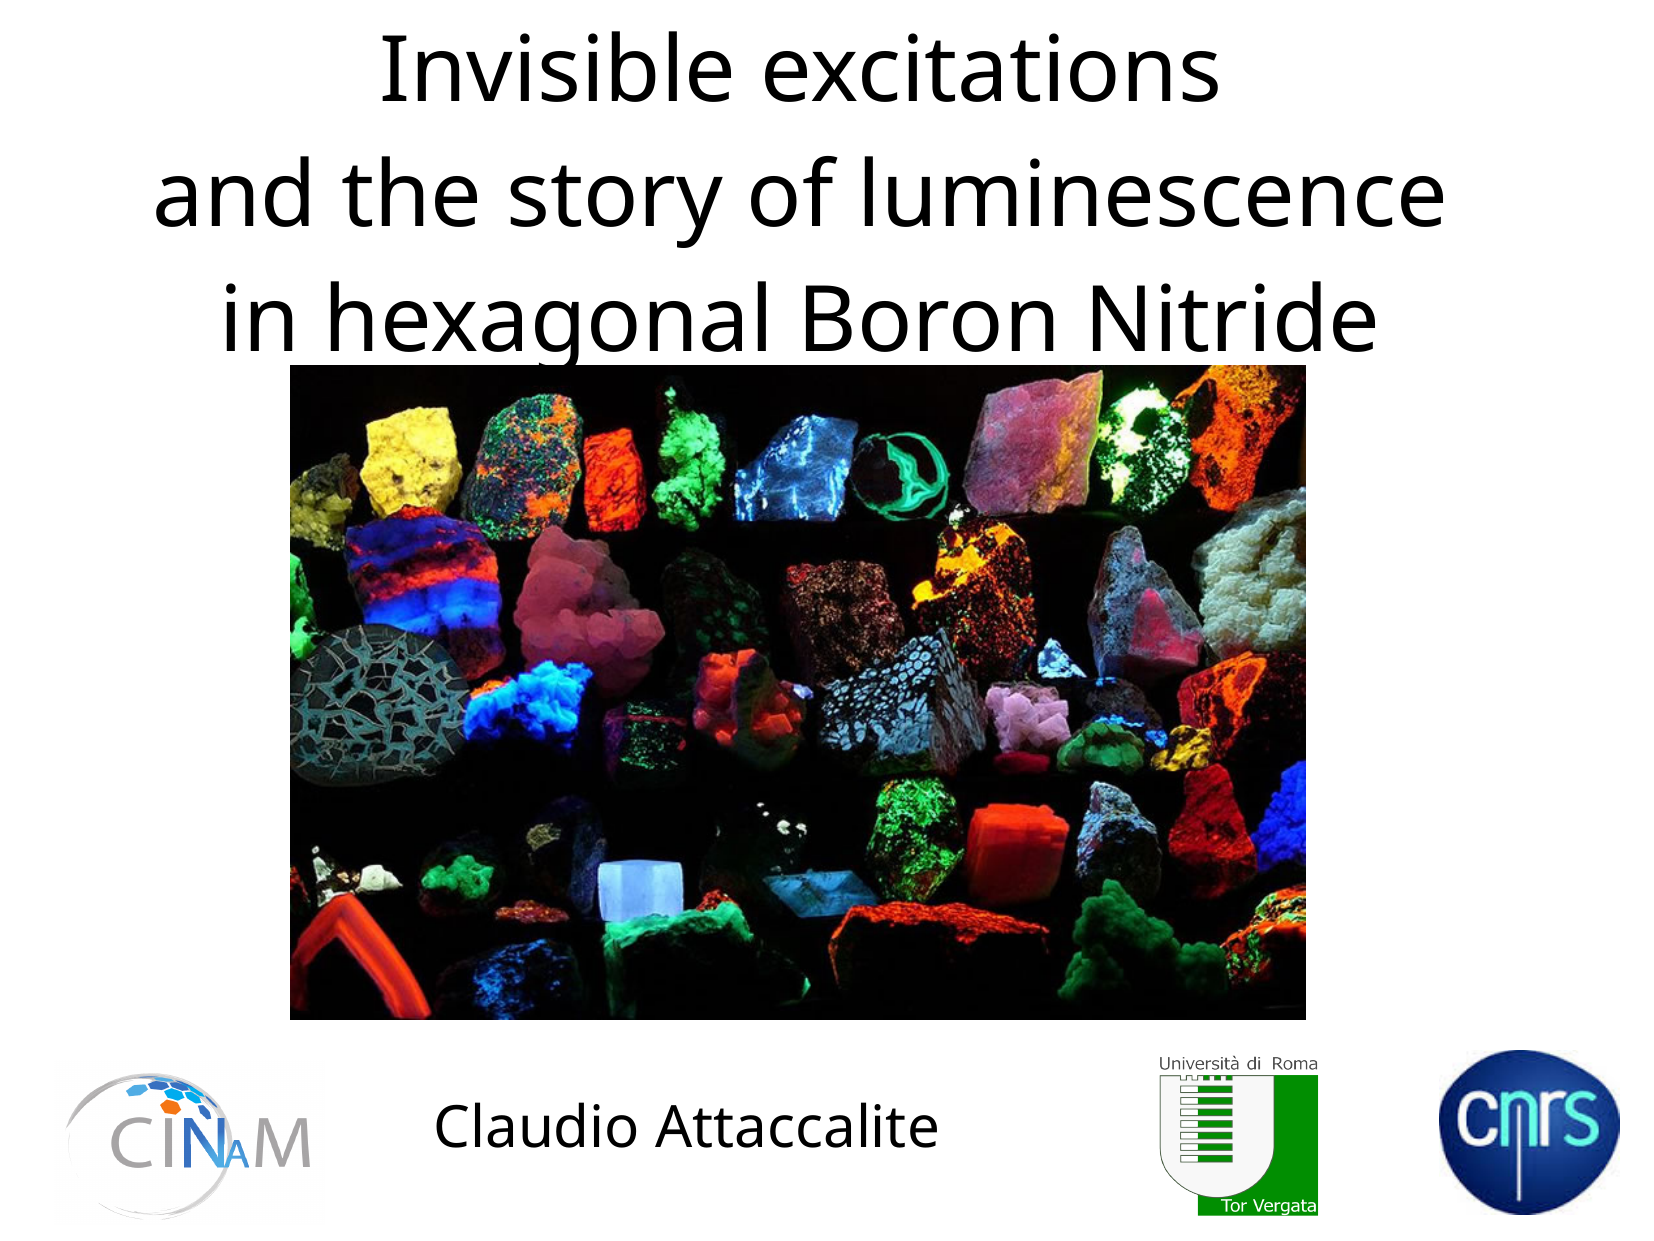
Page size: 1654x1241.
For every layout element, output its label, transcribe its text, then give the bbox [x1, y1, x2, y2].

picture [1439, 1050, 1620, 1215]
picture [290, 365, 1306, 1021]
title Claudio Attaccalite [244, 1052, 1130, 1197]
title Invisible excitations and the story of luminescence in hexagonal Boron Nitride [56, 21, 1546, 361]
picture [1146, 1050, 1332, 1221]
picture [54, 1060, 325, 1225]
